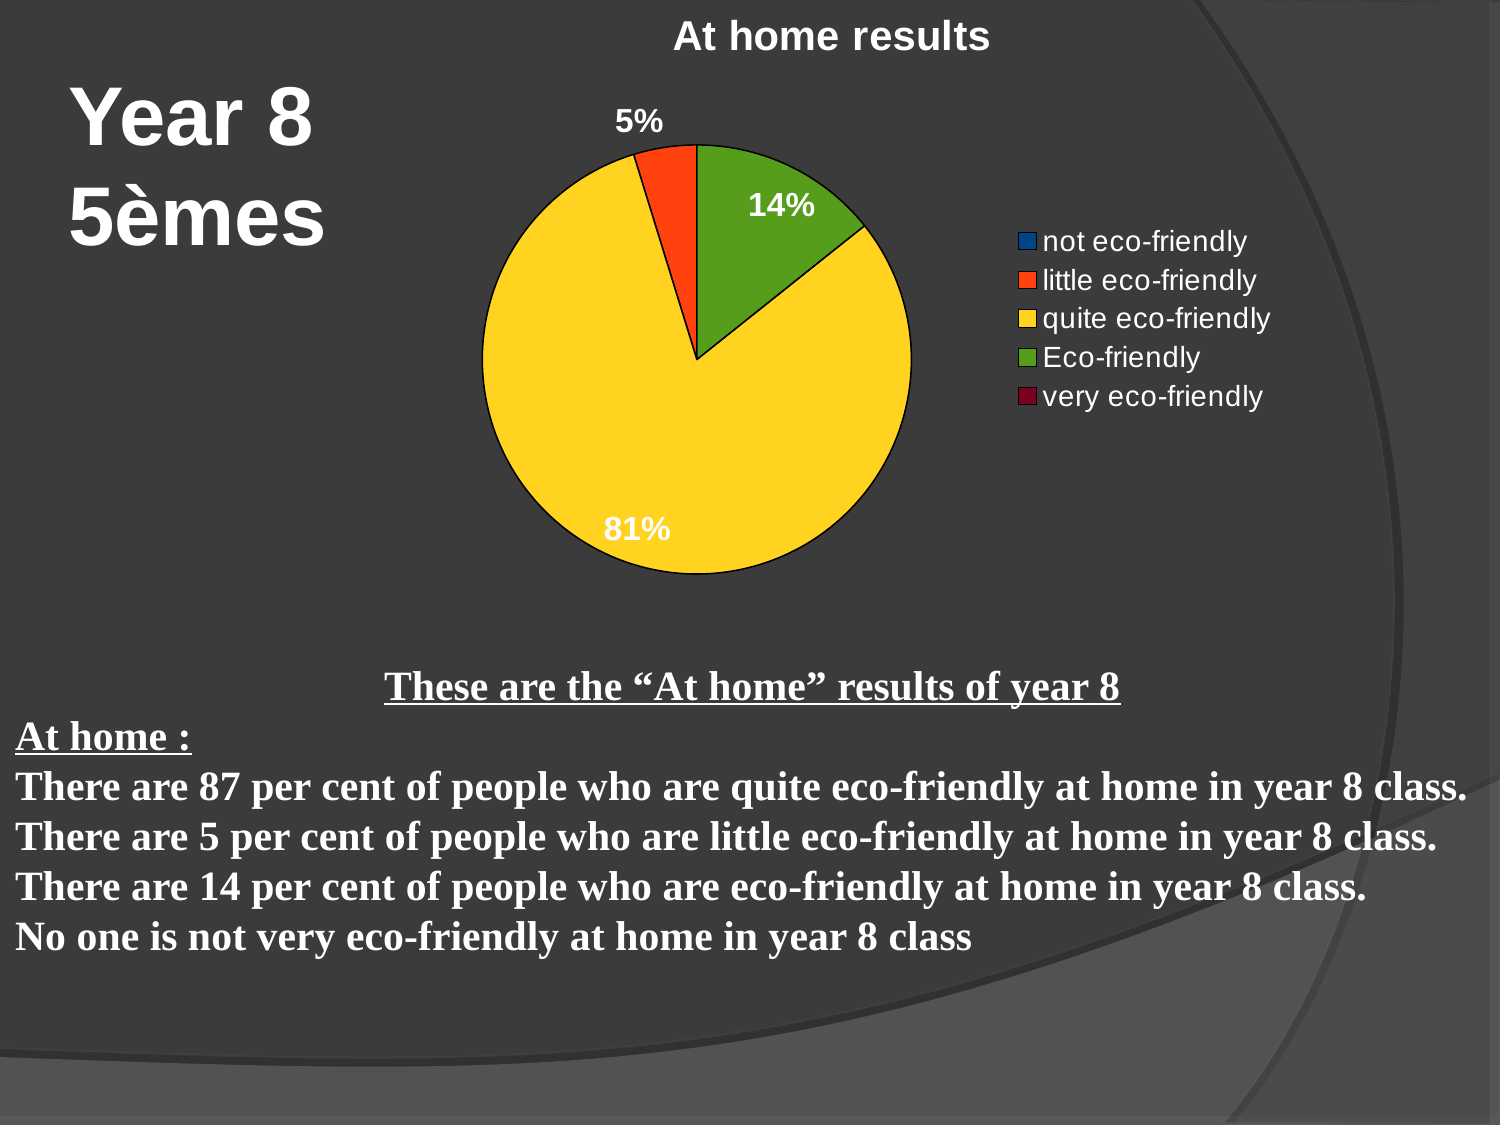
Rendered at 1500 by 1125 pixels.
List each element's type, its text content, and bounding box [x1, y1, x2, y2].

text_box Year 8 5èmes [53, 55, 336, 270]
chart [336, 0, 1365, 591]
text_box These are the “At home” results of year 8 At home : There are 87 per cent of people who are quite eco-friendly at home in year 8 class. There are 5 per cent of people who are little eco-friendly at home in year 8 class. There are 14 per cent of people who are eco-friendly at home in year 8 class. No one is not very eco-friendly at home in year 8 class [0, 651, 1500, 1066]
